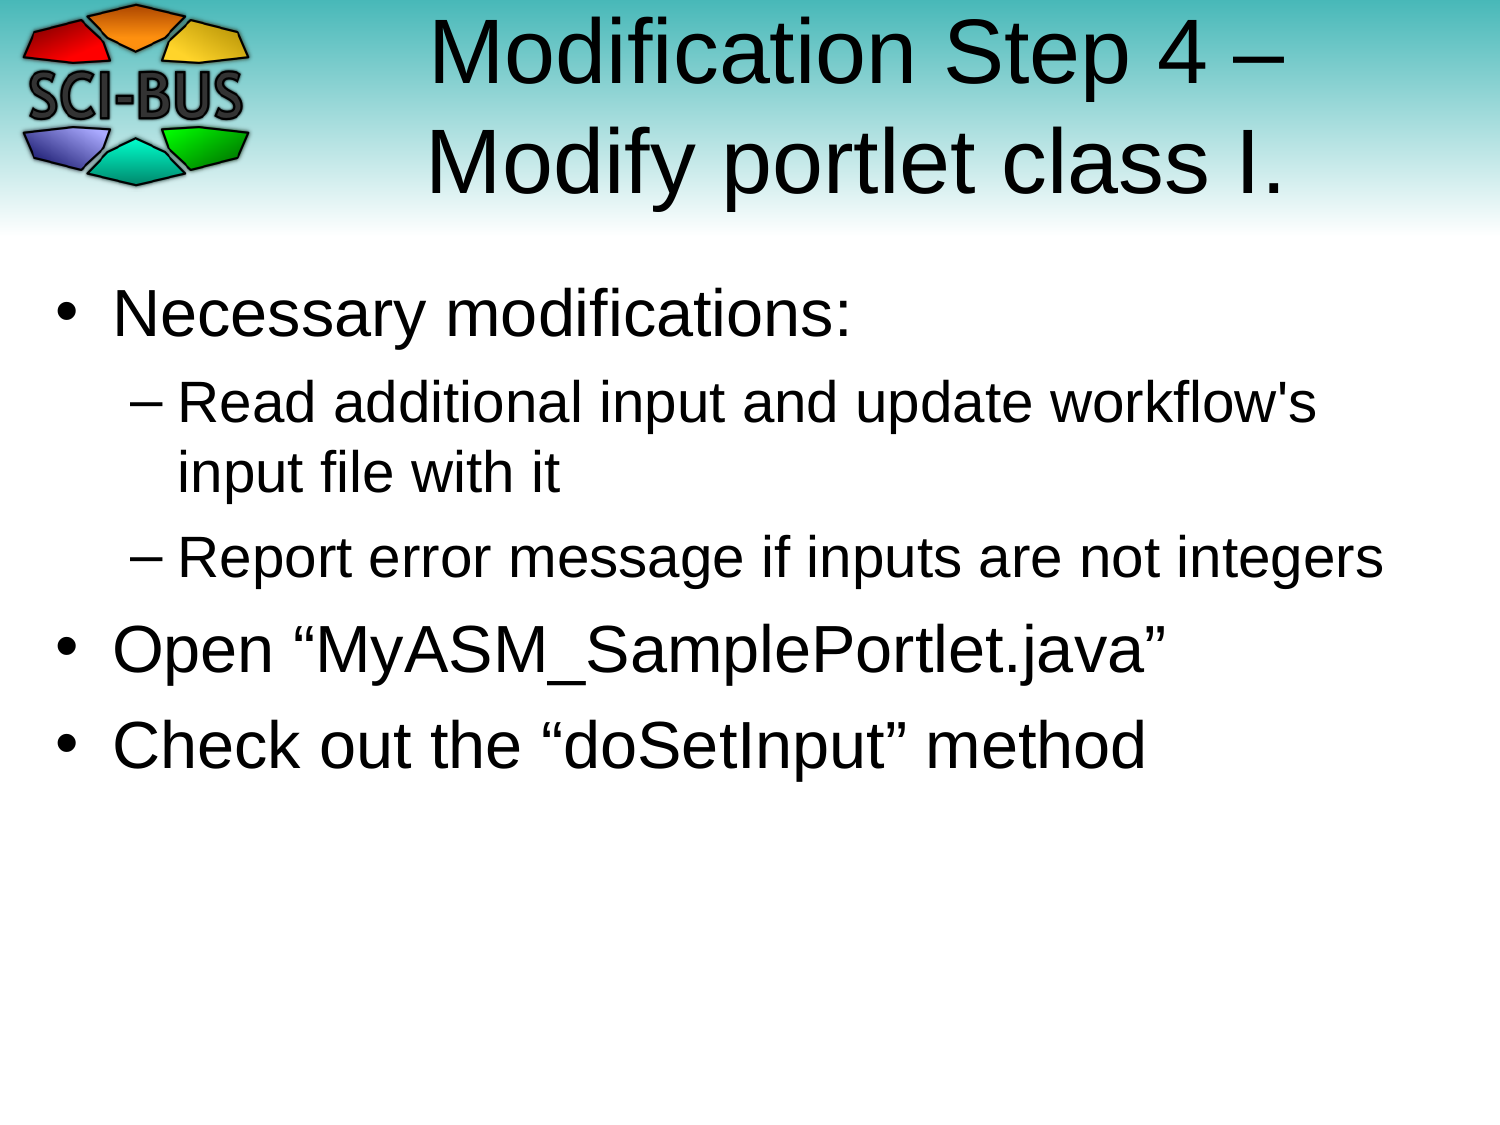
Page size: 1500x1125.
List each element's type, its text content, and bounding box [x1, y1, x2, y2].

list Necessary modifications: Read additional input and update workflow's input file with it Report error message if inputs are not integers Open “MyASM_SamplePortlet.java” Check out the “doSetInput” method [41, 262, 1459, 1006]
title Modification Step 4 – Modify portlet class I. [289, 0, 1425, 220]
picture [17, 0, 254, 192]
